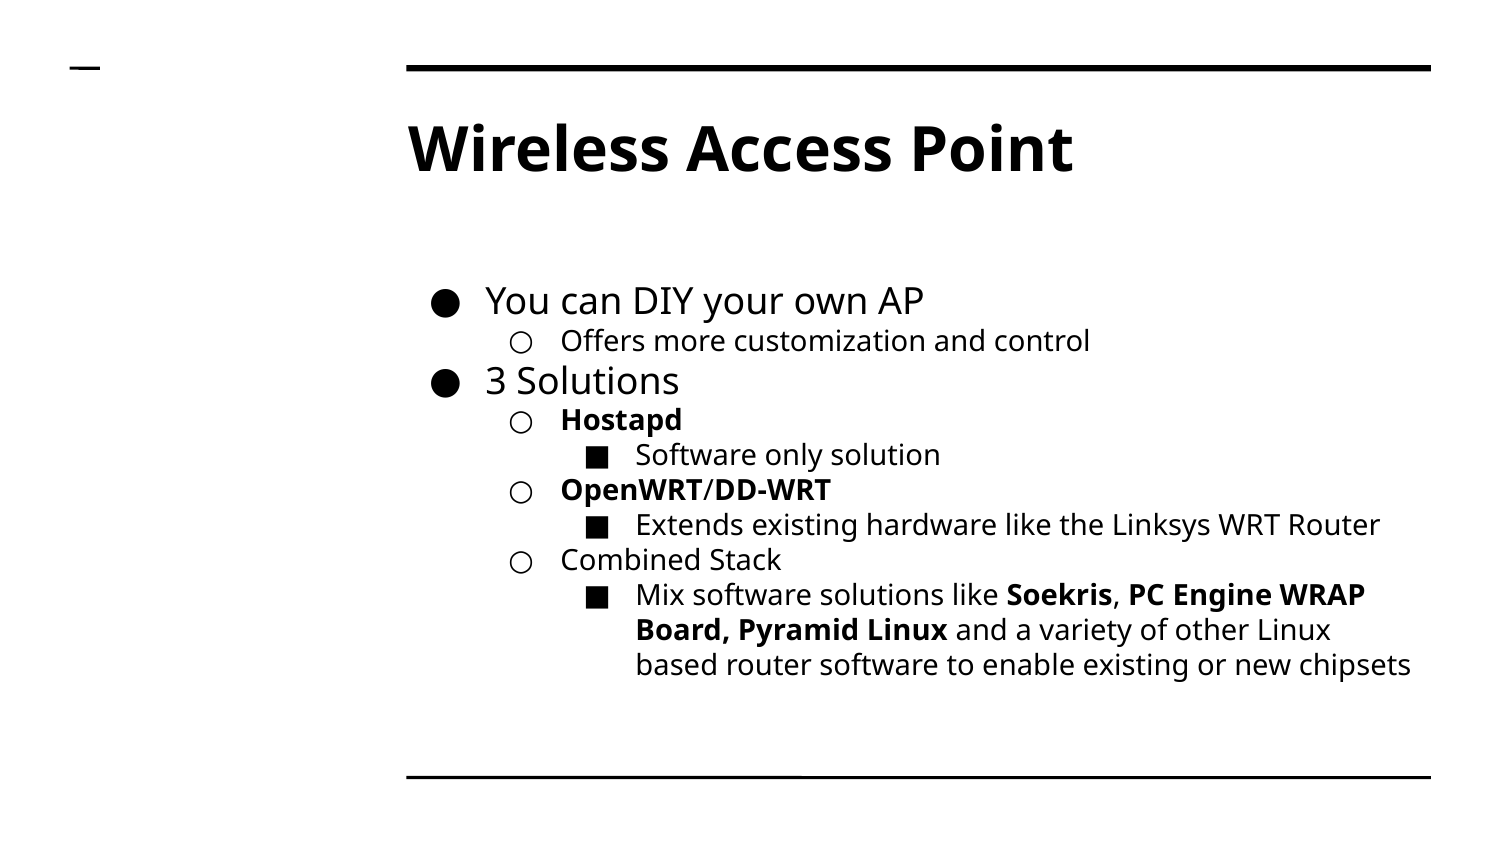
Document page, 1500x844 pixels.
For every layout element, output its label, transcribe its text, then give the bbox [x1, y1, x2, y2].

title Wireless Access Point [393, 94, 1431, 199]
list You can DIY your own AP Offers more customization and control 3 Solutions Hostapd Software only solution OpenWRT/DD-WRT Extends existing hardware like the Linksys WRT Router Combined Stack Mix software solutions like Soekris, PC Engine WRAP Board, Pyramid Linux and a variety of other Linux based router software to enable existing or new chipsets [395, 261, 1433, 755]
